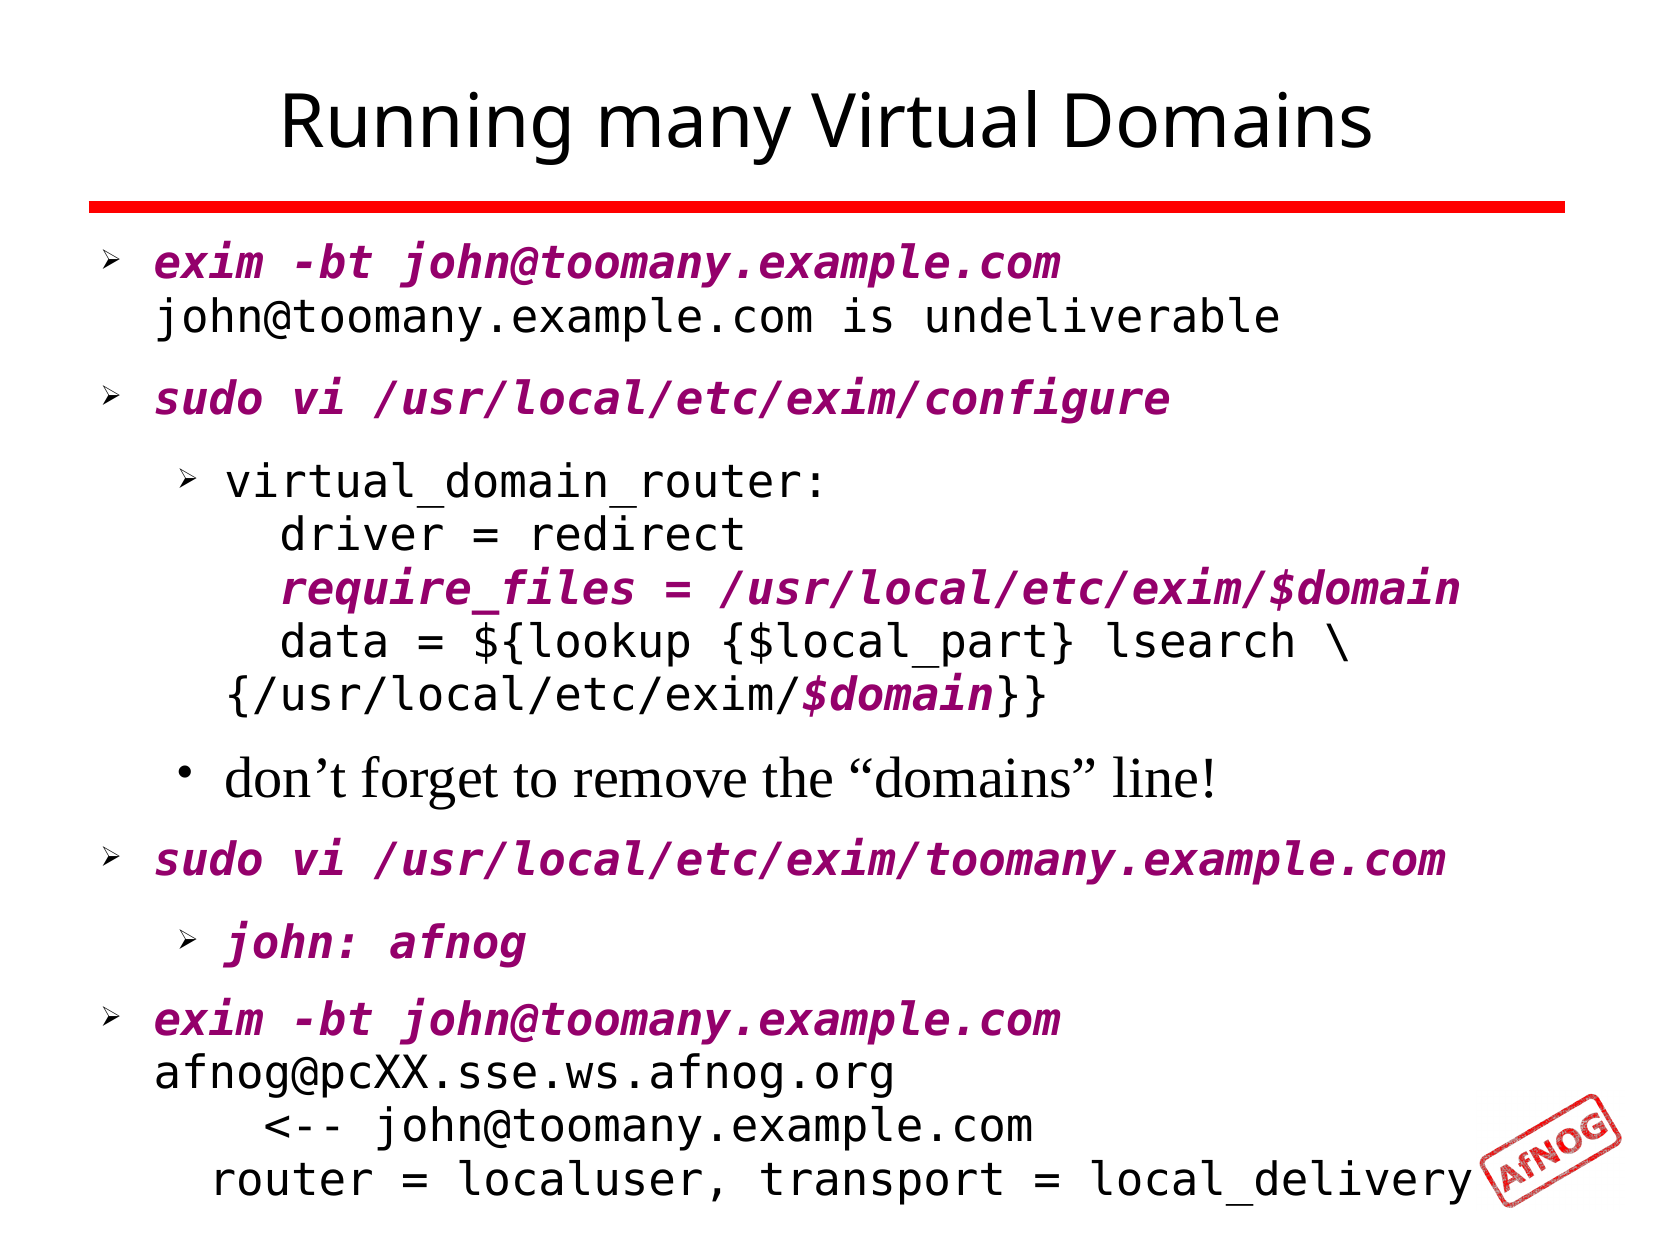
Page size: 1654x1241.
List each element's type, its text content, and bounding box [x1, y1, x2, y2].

list exim -bt john@toomany.example.com john@toomany.example.com is undeliverable sudo vi /usr/local/etc/exim/configure virtual_domain_router: driver = redirect require_files = /usr/local/etc/exim/$domain data = ${lookup {$local_part} lsearch \ {/usr/local/etc/exim/$domain}} don’t forget to remove the “domains” line! sudo vi /usr/local/etc/exim/toomany.example.com john: afnog exim -bt john@toomany.example.com afnog@pcXX.sse.ws.afnog.org <-- john@toomany.example.com router = localuser, transport = local_delivery [82, 236, 1571, 1207]
title Running many Virtual Domains [88, 29, 1565, 207]
picture [1476, 1090, 1625, 1211]
